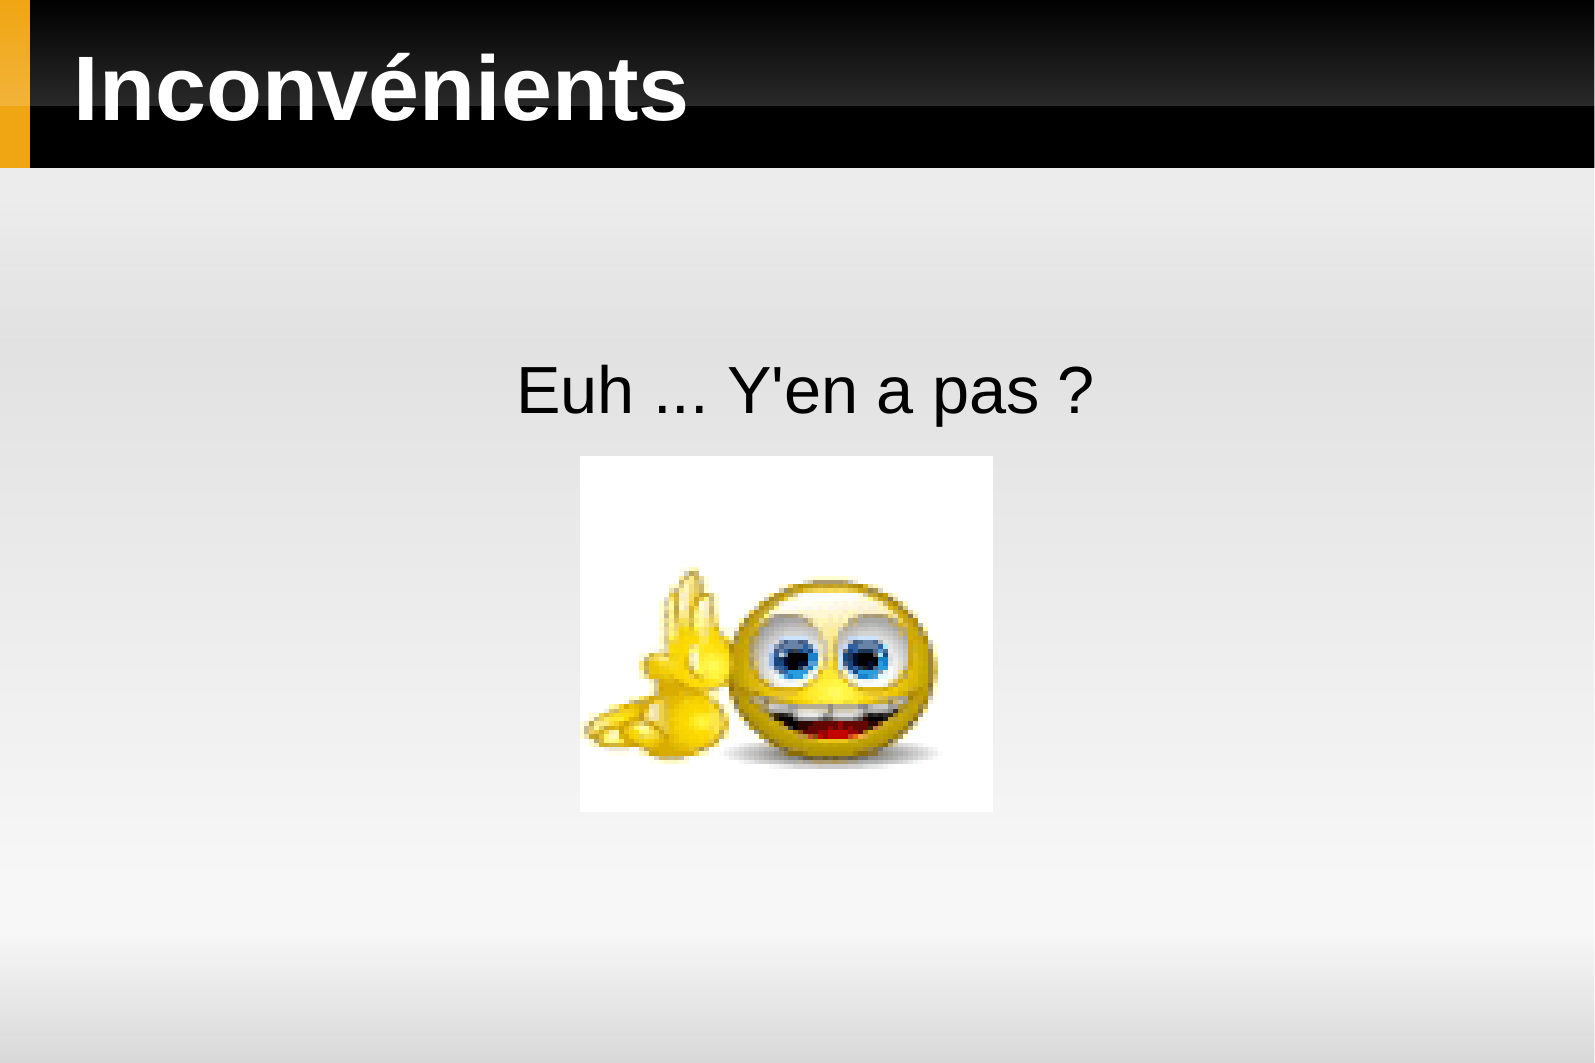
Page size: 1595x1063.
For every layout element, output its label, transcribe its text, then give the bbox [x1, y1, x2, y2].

list Euh ... Y'en a pas ? [79, 248, 1515, 936]
picture [0, 0, 1595, 1063]
title Inconvénients [74, 7, 1510, 171]
